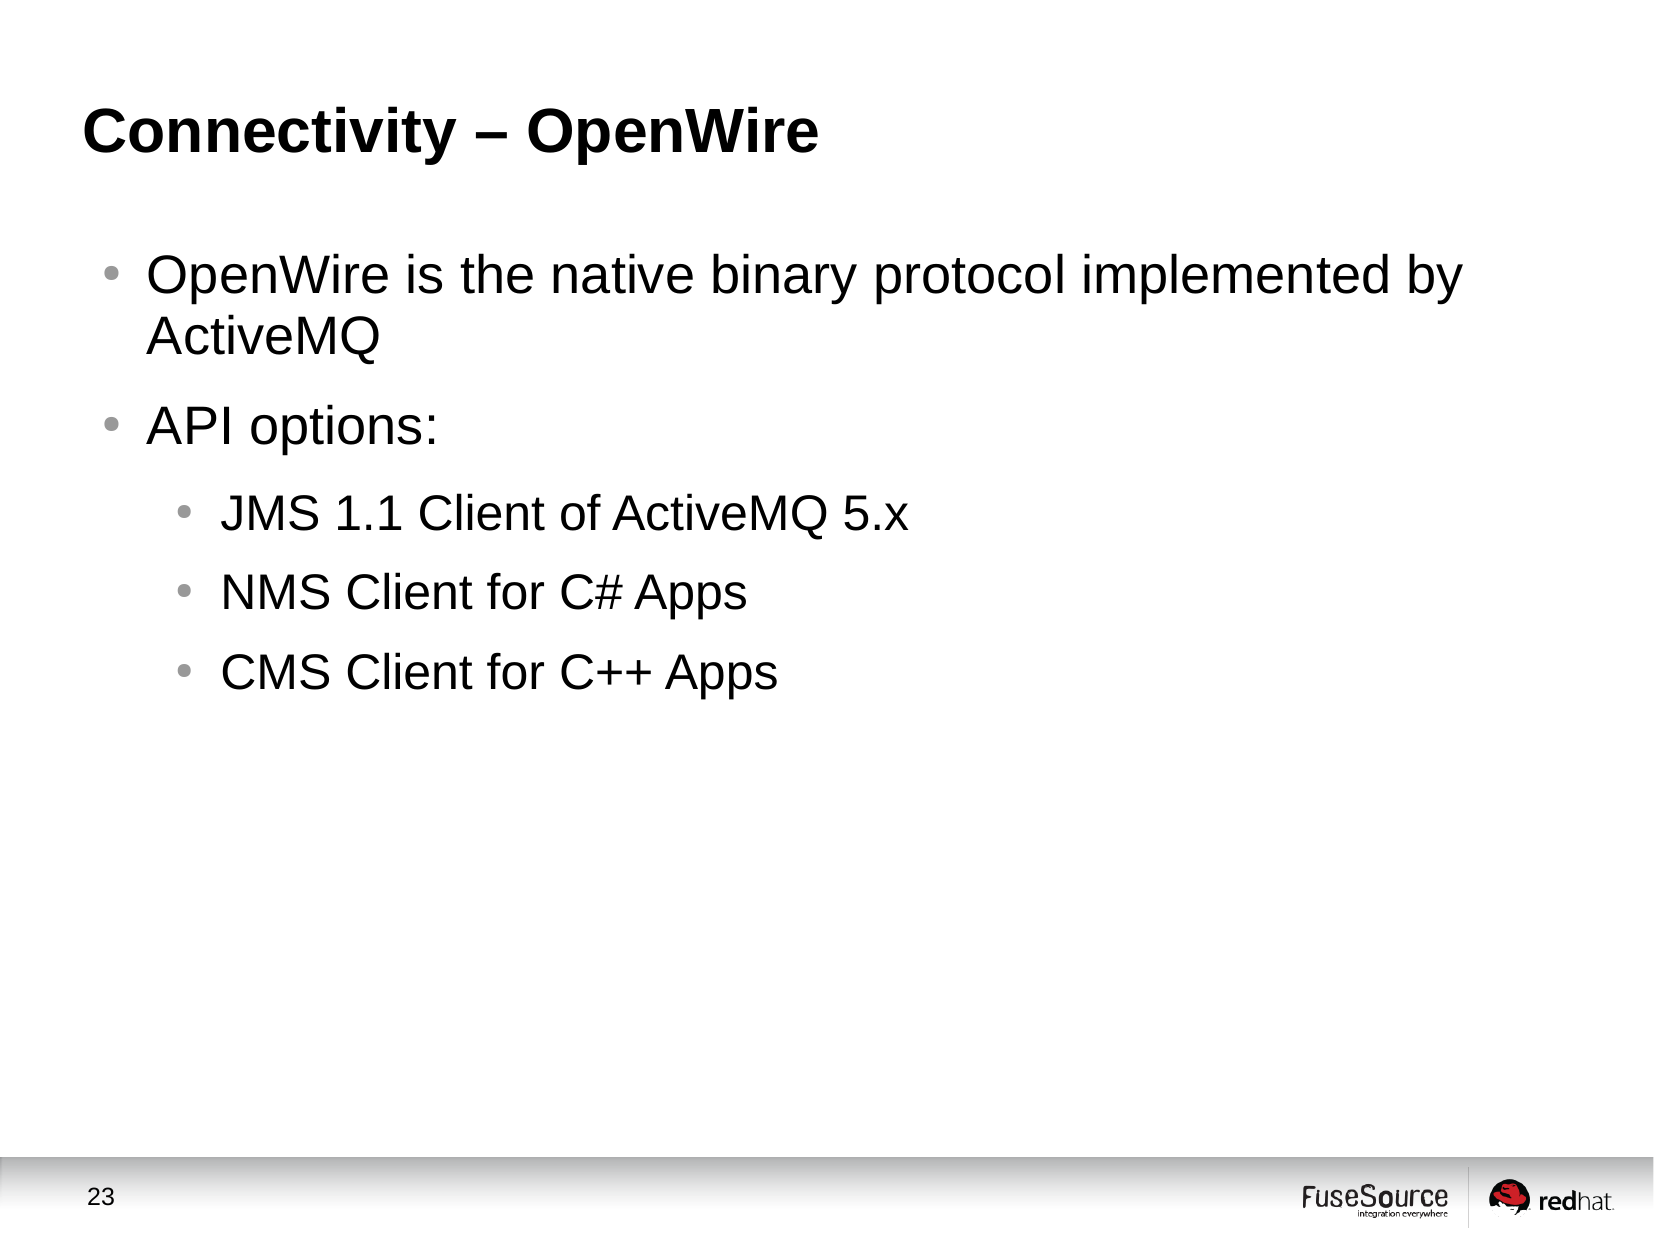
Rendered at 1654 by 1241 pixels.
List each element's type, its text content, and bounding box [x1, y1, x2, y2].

picture [0, 1, 1654, 1241]
list OpenWire is the native binary protocol implemented by ActiveMQ API options: JMS 1.1 Client of ActiveMQ 5.x NMS Client for C# Apps CMS Client for C++ Apps [86, 244, 1576, 1039]
title Connectivity – OpenWire [82, 37, 1571, 226]
